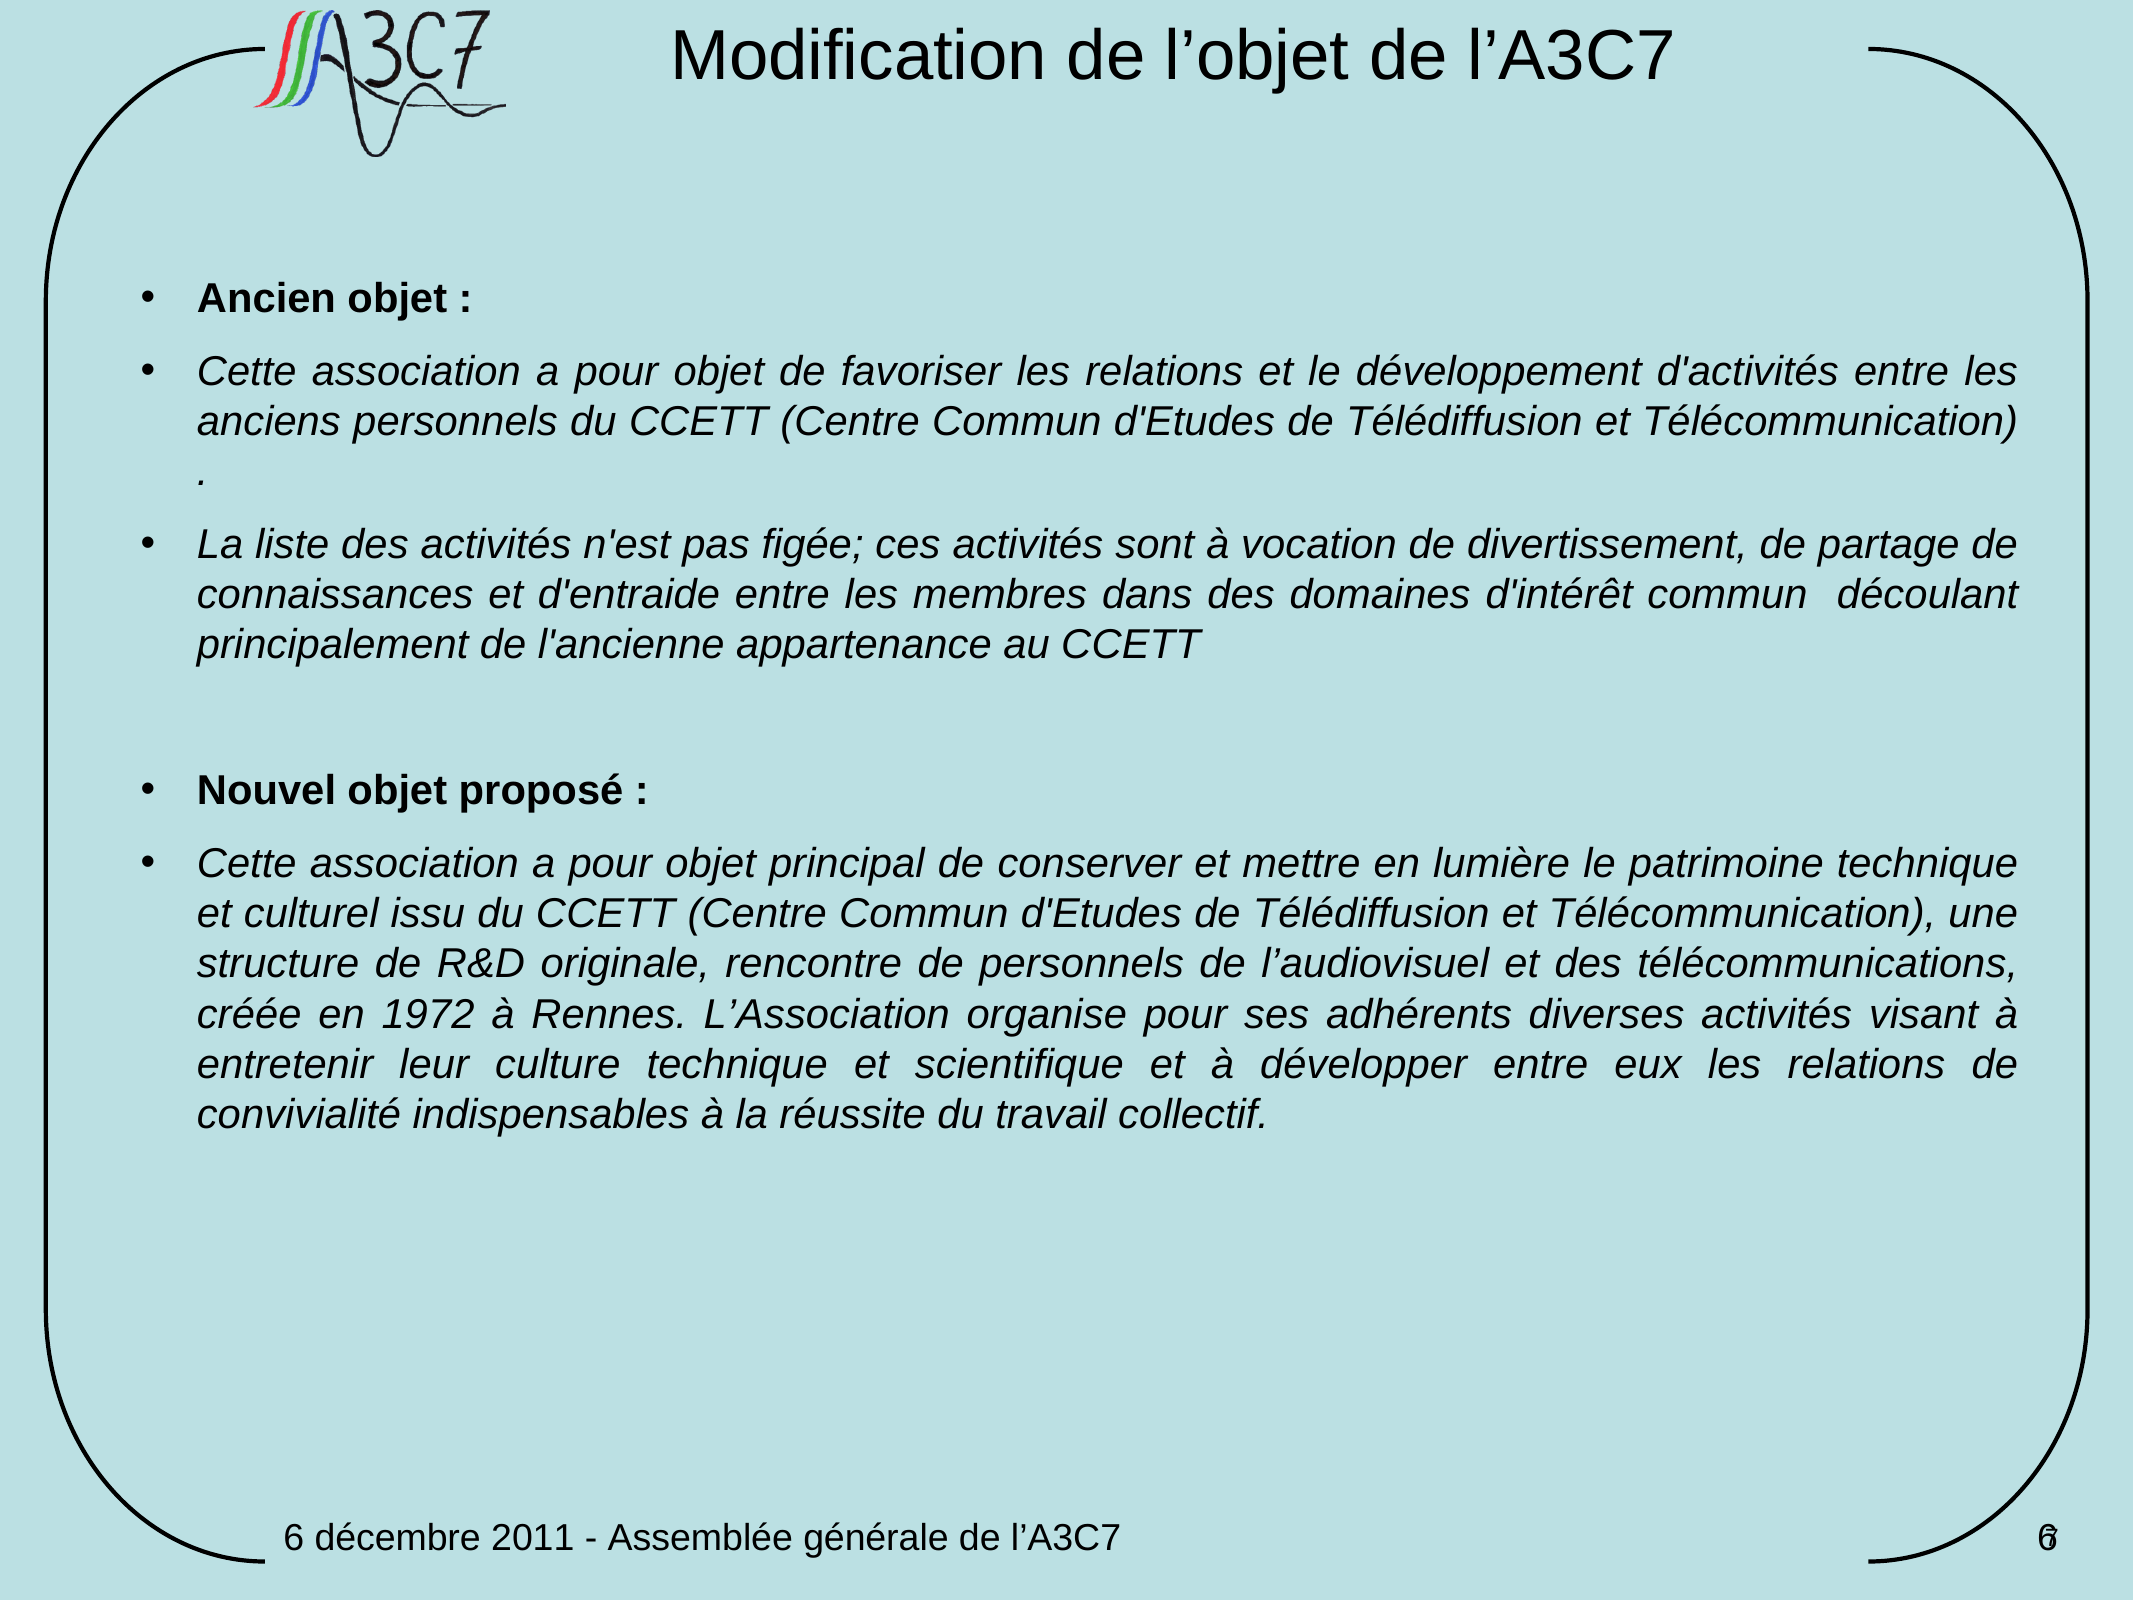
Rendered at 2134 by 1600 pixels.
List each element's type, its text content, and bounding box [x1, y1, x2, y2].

text_box 6 [2004, 1513, 2068, 1572]
list Ancien objet : Cette association a pour objet de favoriser les relations et le développement d'activités entre les anciens personnels du CCETT (Centre Commun d'Etudes de Télédiffusion et Télécommunication) . La liste des activités n'est pas figée; ces activités sont à vocation de divertissement, de partage de connaissances et d'entraide entre les membres dans des domaines d'intérêt commun découlant principalement de l'ancienne appartenance au CCETT Nouvel objet proposé : Cette association a pour objet principal de conserver et mettre en lumière le patrimoine technique et culturel issu du CCETT (Centre Commun d'Etudes de Télédiffusion et Télécommunication), une structure de R&D originale, rencontre de personnels de l’audiovisuel et des télécommunications, créée en 1972 à Rennes. L’Association organise pour ses adhérents diverses activités visant à entretenir leur culture technique et scientifique et à développer entre eux les relations de convivialité indispensables à la réussite du travail collectif. [125, 262, 2047, 1422]
title Modification de l’objet de l’A3C7 [109, 0, 2030, 267]
text_box 6 décembre 2011 - Assemblée générale de l’A3C7 [274, 1512, 1131, 1558]
